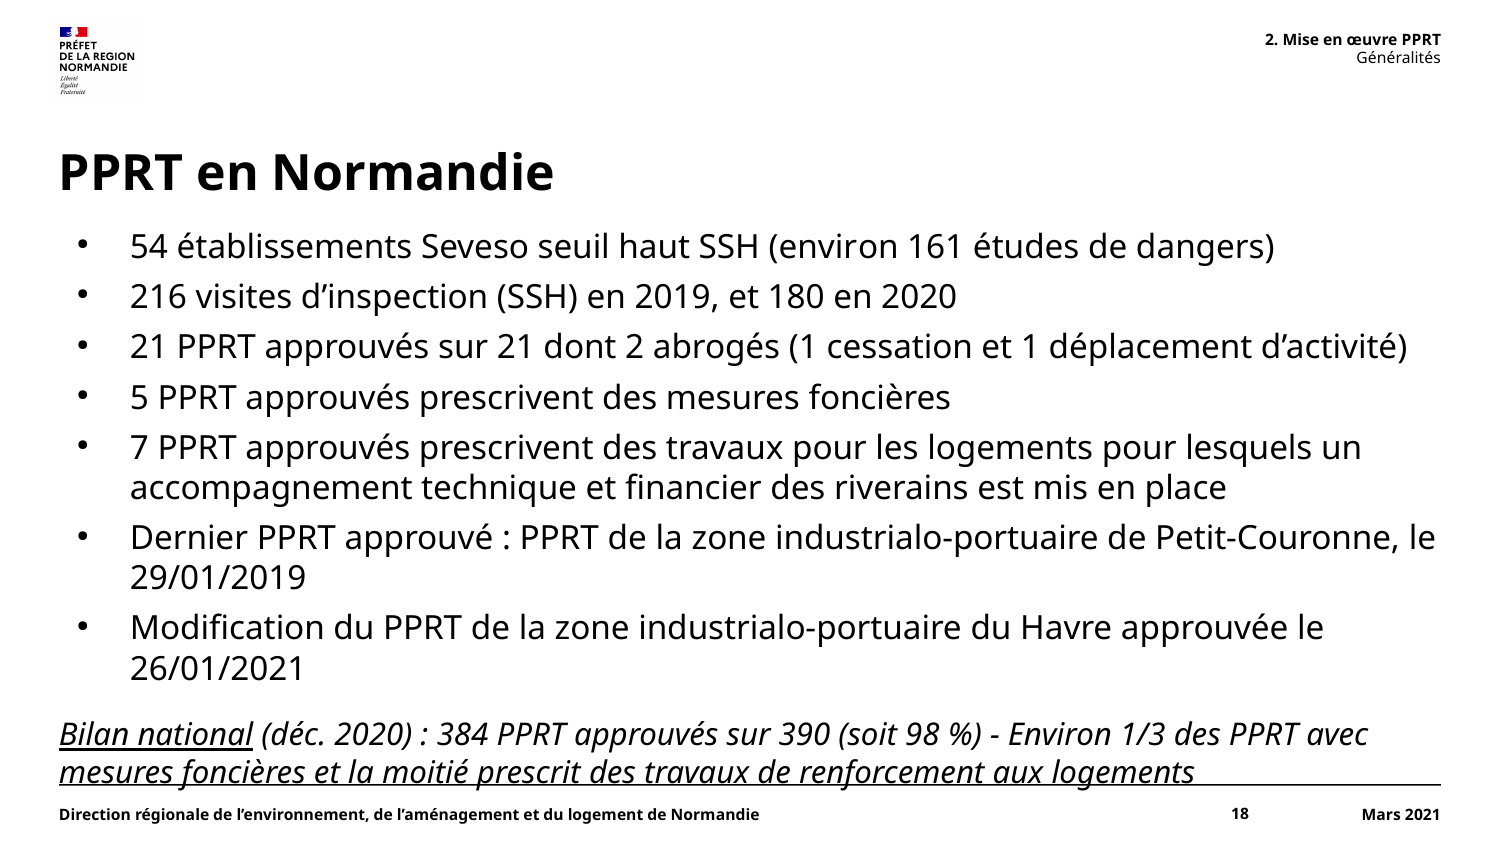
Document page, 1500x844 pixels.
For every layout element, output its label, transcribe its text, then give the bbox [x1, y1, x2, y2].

list 54 établissements Seveso seuil haut SSH (environ 161 études de dangers) 216 visites d’inspection (SSH) en 2019, et 180 en 2020 21 PPRT approuvés sur 21 dont 2 abrogés (1 cessation et 1 déplacement d’activité) 5 PPRT approuvés prescrivent des mesures foncières 7 PPRT approuvés prescrivent des travaux pour les logements pour lesquels un accompagnement technique et financier des riverains est mis en place Dernier PPRT approuvé : PPRT de la zone industrialo-portuaire de Petit-Couronne, le 29/01/2019 Modification du PPRT de la zone industrialo-portuaire du Havre approuvée le 26/01/2021 Bilan national (déc. 2020) : 384 PPRT approuvés sur 390 (soit 98 %) - Environ 1/3 des PPRT avec mesures foncières et la moitié prescrit des travaux de renforcement aux logements [59, 225, 1454, 785]
slide_number Mars 2021 [1249, 785, 1441, 844]
title PPRT en Normandie [59, 147, 1441, 225]
footer Direction régionale de l’environnement, de l’aménagement et du logement de Normandie [59, 785, 1027, 844]
list Mise en œuvre PPRT Généralités [543, 29, 1441, 89]
slide_number <numéro> [1027, 785, 1249, 844]
picture [50, 17, 144, 104]
